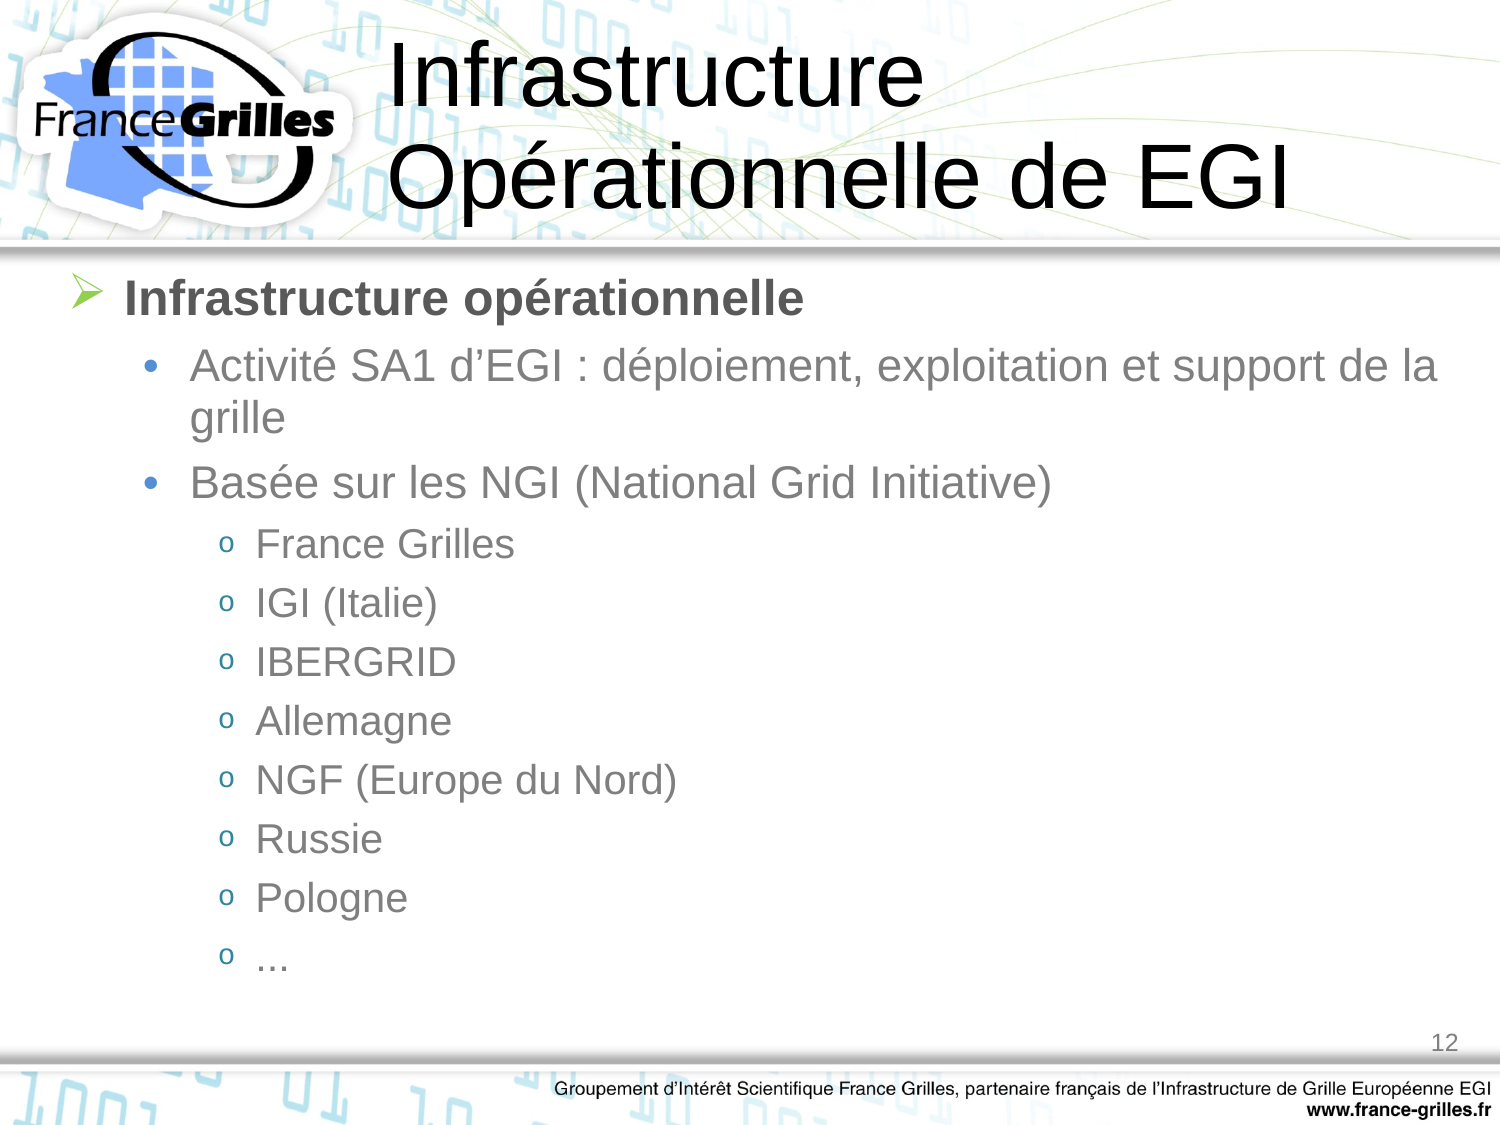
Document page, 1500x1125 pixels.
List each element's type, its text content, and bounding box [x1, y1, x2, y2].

title Infrastructure Opérationnelle de EGI [372, 4, 1459, 248]
list Infrastructure opérationnelle Activité SA1 d’EGI : déploiement, exploitation et support de la grille Basée sur les NGI (National Grid Initiative) France Grilles IGI (Italie) IBERGRID Allemagne NGF (Europe du Nord) Russie Pologne ... [53, 262, 1459, 1059]
picture [0, 0, 1500, 1125]
